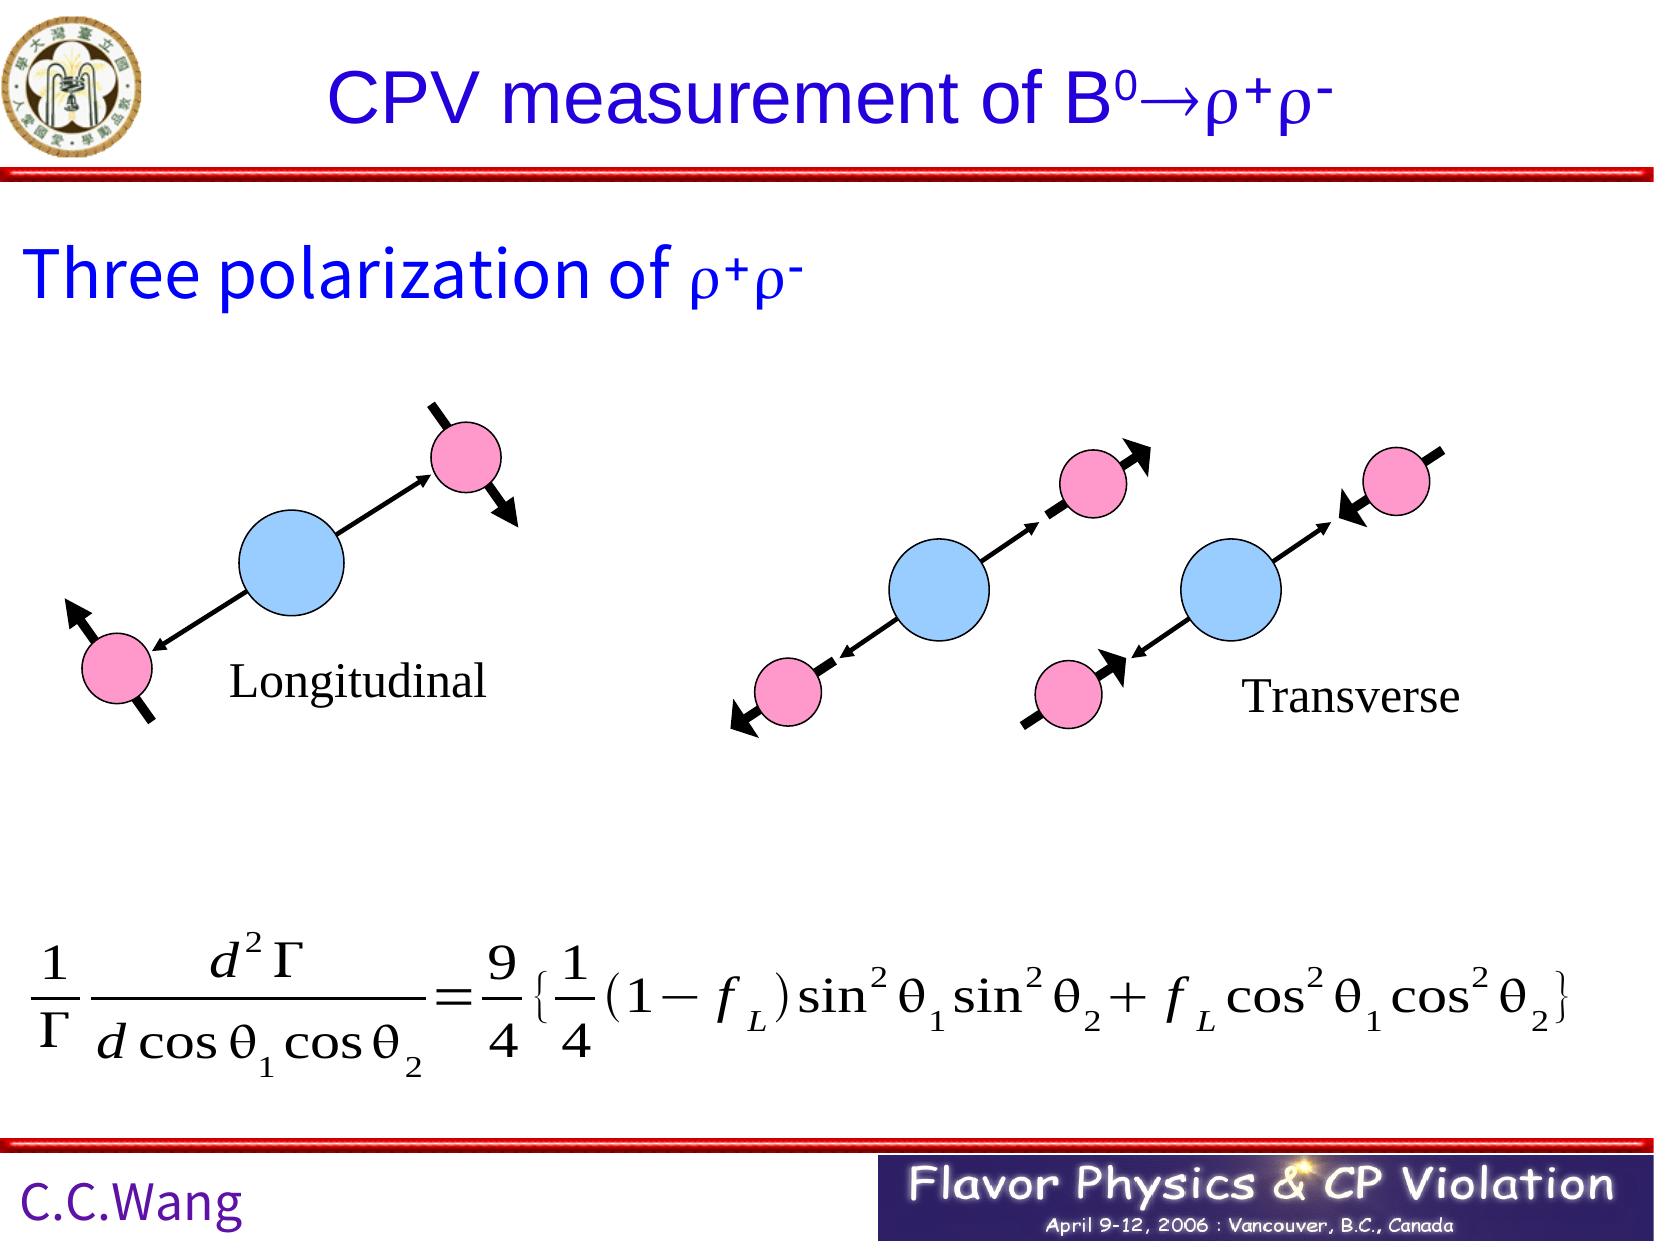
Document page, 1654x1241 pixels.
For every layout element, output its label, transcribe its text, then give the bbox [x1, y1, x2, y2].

picture [878, 1155, 1654, 1241]
text_box [81, 633, 153, 704]
text_box [889, 538, 990, 641]
title CPV measurement of B0+- [140, 22, 1520, 173]
text_box Longitudinal [213, 644, 658, 758]
picture [0, 15, 143, 159]
text_box [1035, 660, 1102, 729]
text_box Three polarization of +- [21, 220, 784, 323]
text_box [754, 658, 822, 727]
text_box [238, 510, 344, 616]
picture [0, 1138, 1654, 1153]
text_box [1180, 538, 1282, 641]
text_box [1059, 449, 1127, 518]
chart [21, 919, 1583, 1086]
text_box [430, 422, 502, 493]
text_box [1363, 447, 1430, 516]
picture [0, 167, 1654, 182]
text_box Transverse [1226, 660, 1622, 769]
